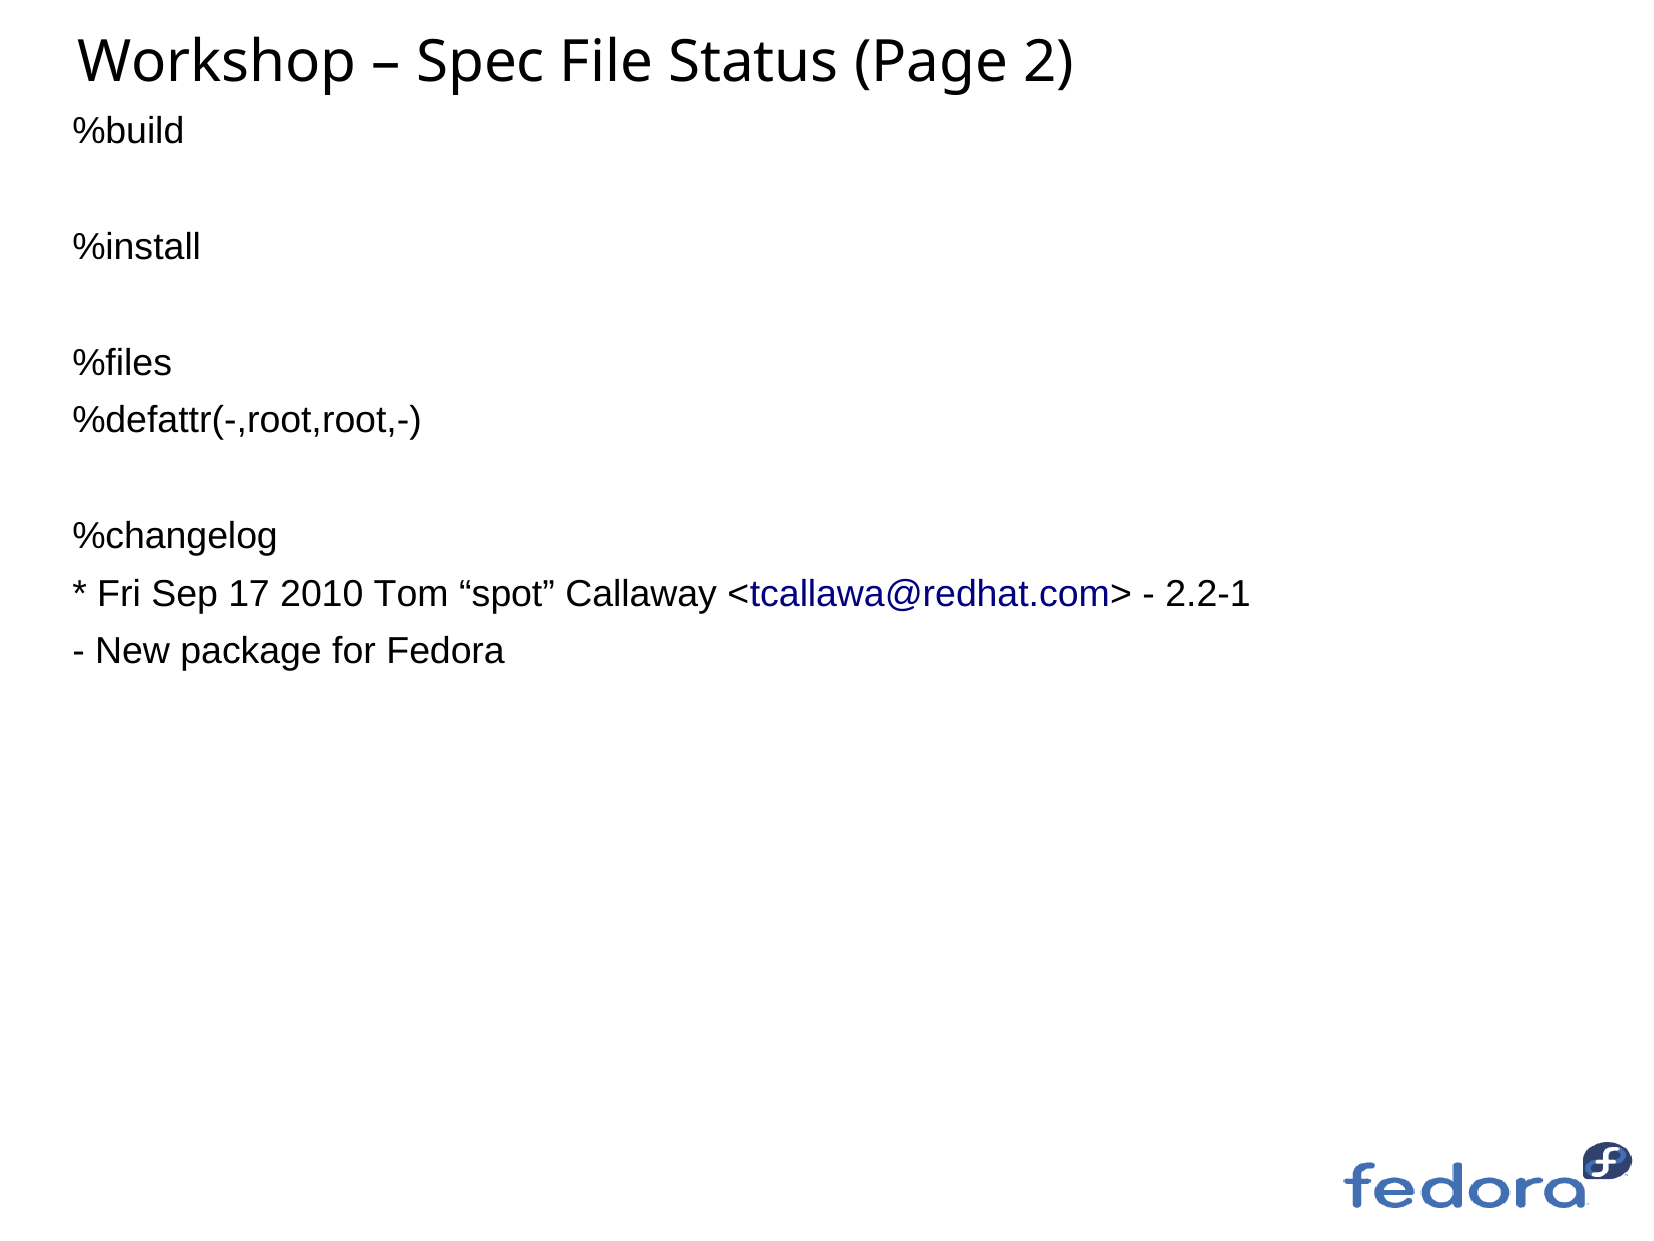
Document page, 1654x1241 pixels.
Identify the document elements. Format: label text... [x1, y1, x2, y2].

picture [1332, 1124, 1651, 1227]
title Workshop – Spec File Status (Page 2) [77, 0, 1509, 109]
list %build %install %files %defattr(-,root,root,-) %changelog * Fri Sep 17 2010 Tom “spot” Callaway <tcallawa@redhat.com> - 2.2-1 - New package for Fedora [72, 109, 1592, 1027]
